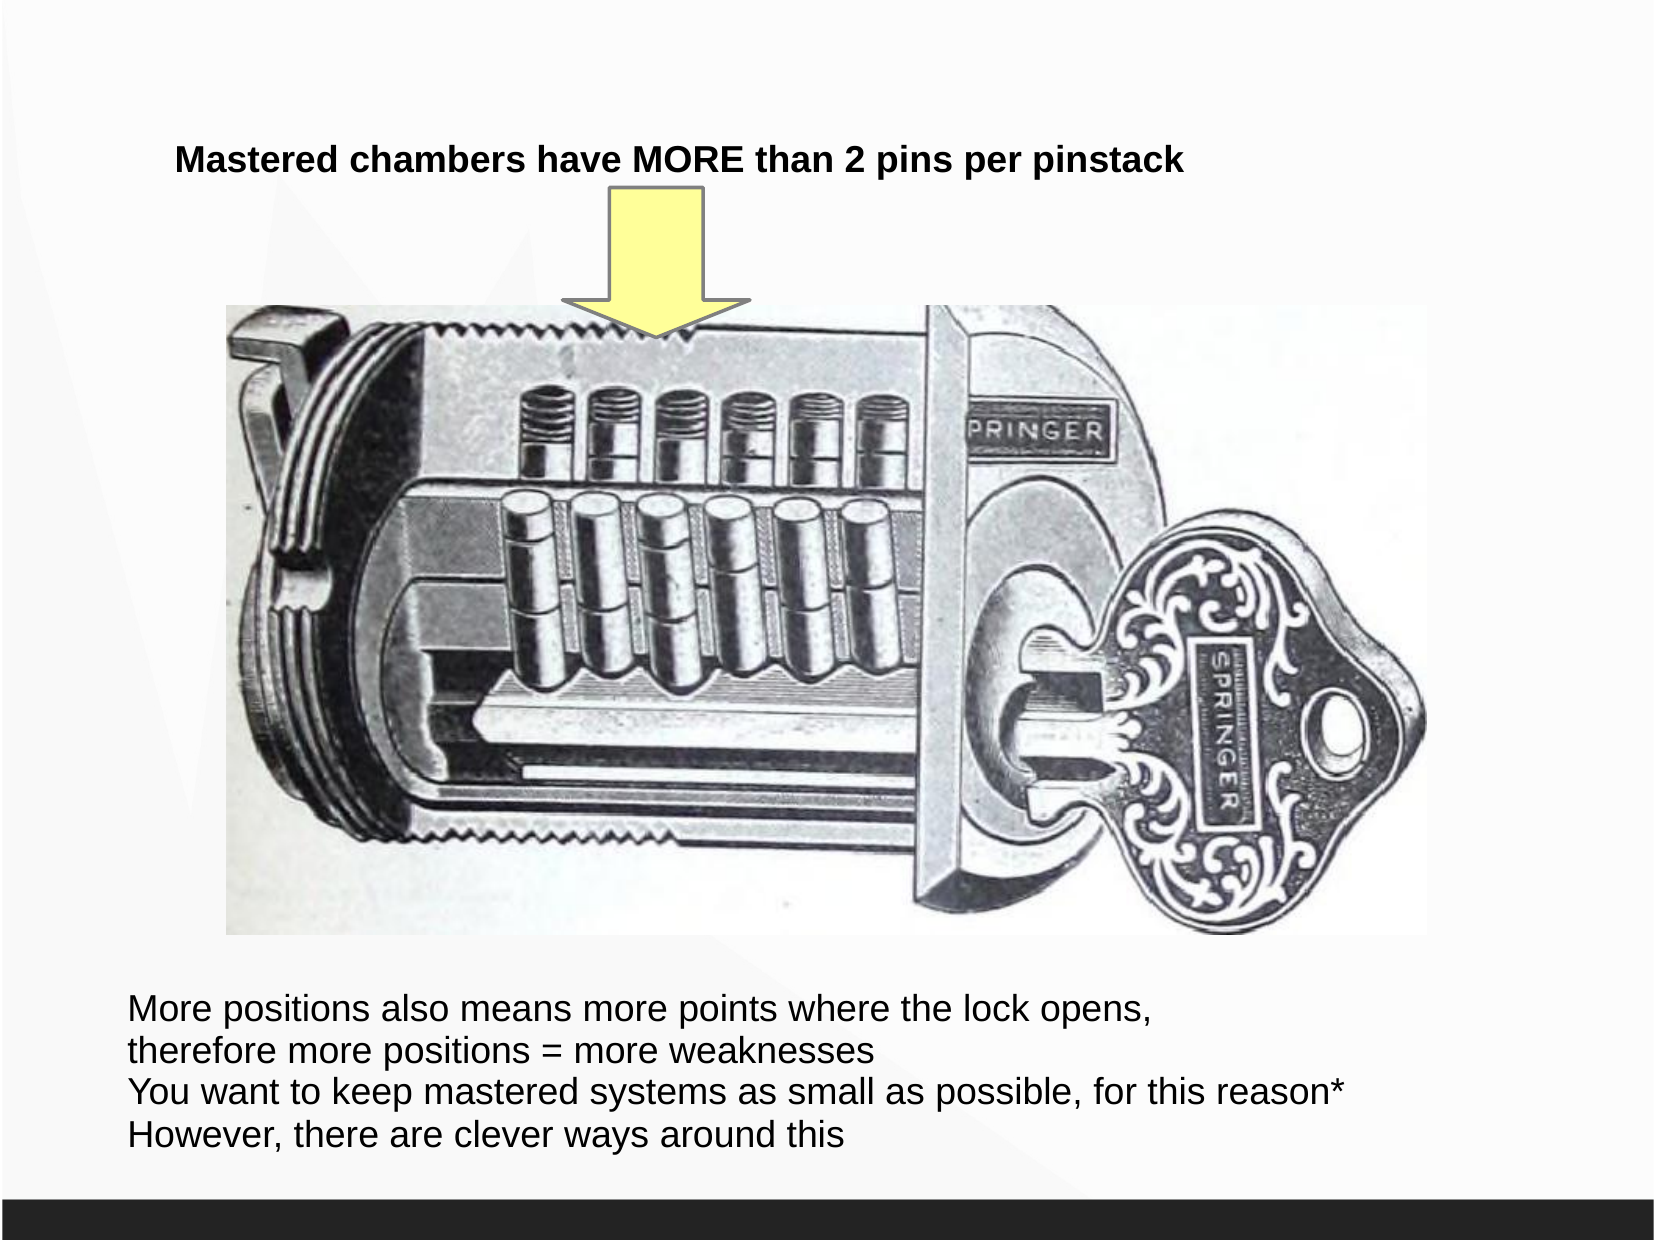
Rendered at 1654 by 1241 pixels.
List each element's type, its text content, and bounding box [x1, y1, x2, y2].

picture [2, 0, 1654, 1241]
text_box [562, 187, 751, 338]
text_box Mastered chambers have MORE than 2 pins per pinstack [159, 130, 1201, 188]
text_box More positions also means more points where the lock opens, therefore more positions = more weaknesses You want to keep mastered systems as small as possible, for this reason* However, there are clever ways around this [112, 979, 1363, 1163]
